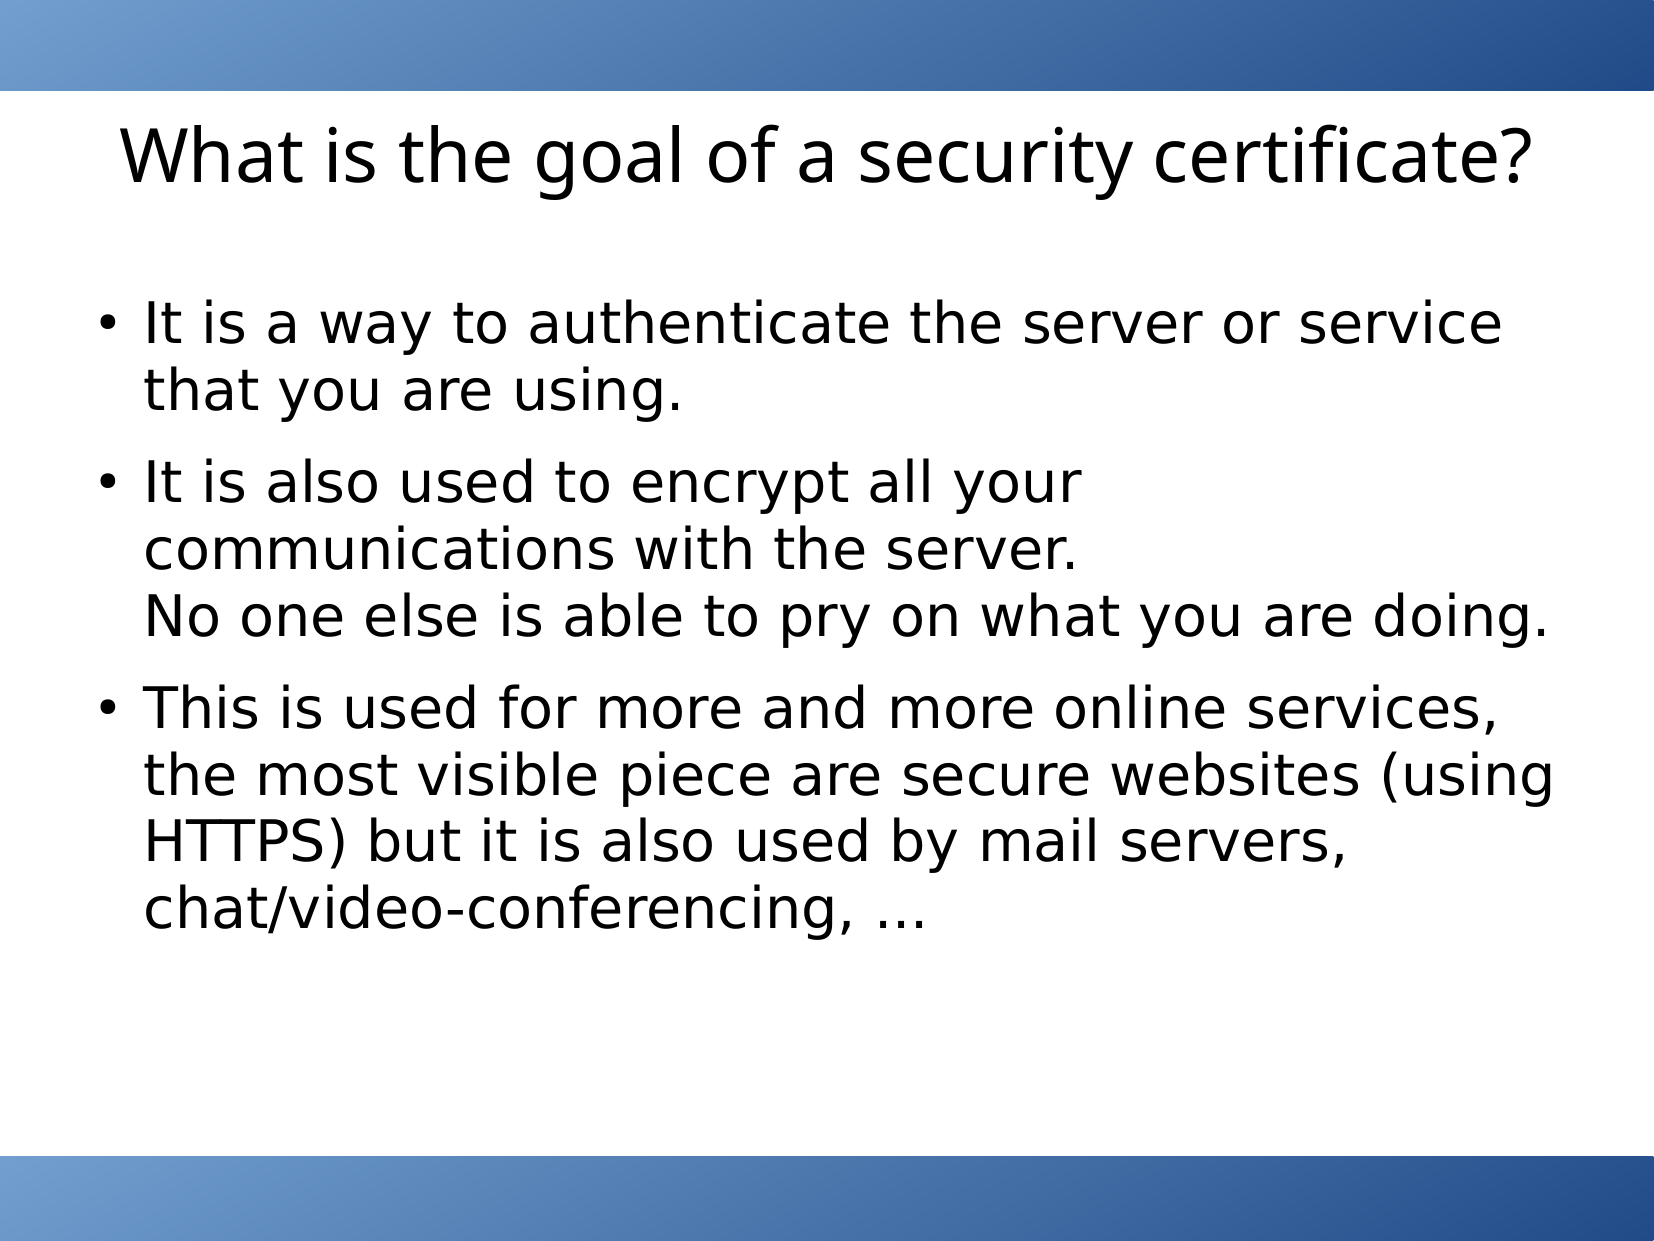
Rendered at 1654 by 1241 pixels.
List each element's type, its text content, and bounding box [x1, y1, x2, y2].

title What is the goal of a security certificate? [82, 49, 1571, 257]
list It is a way to authenticate the server or service that you are using. It is also used to encrypt all your communications with the server. No one else is able to pry on what you are doing. This is used for more and more online services, the most visible piece are secure websites (using HTTPS) but it is also used by mail servers, chat/video-conferencing, ... [82, 290, 1571, 1010]
